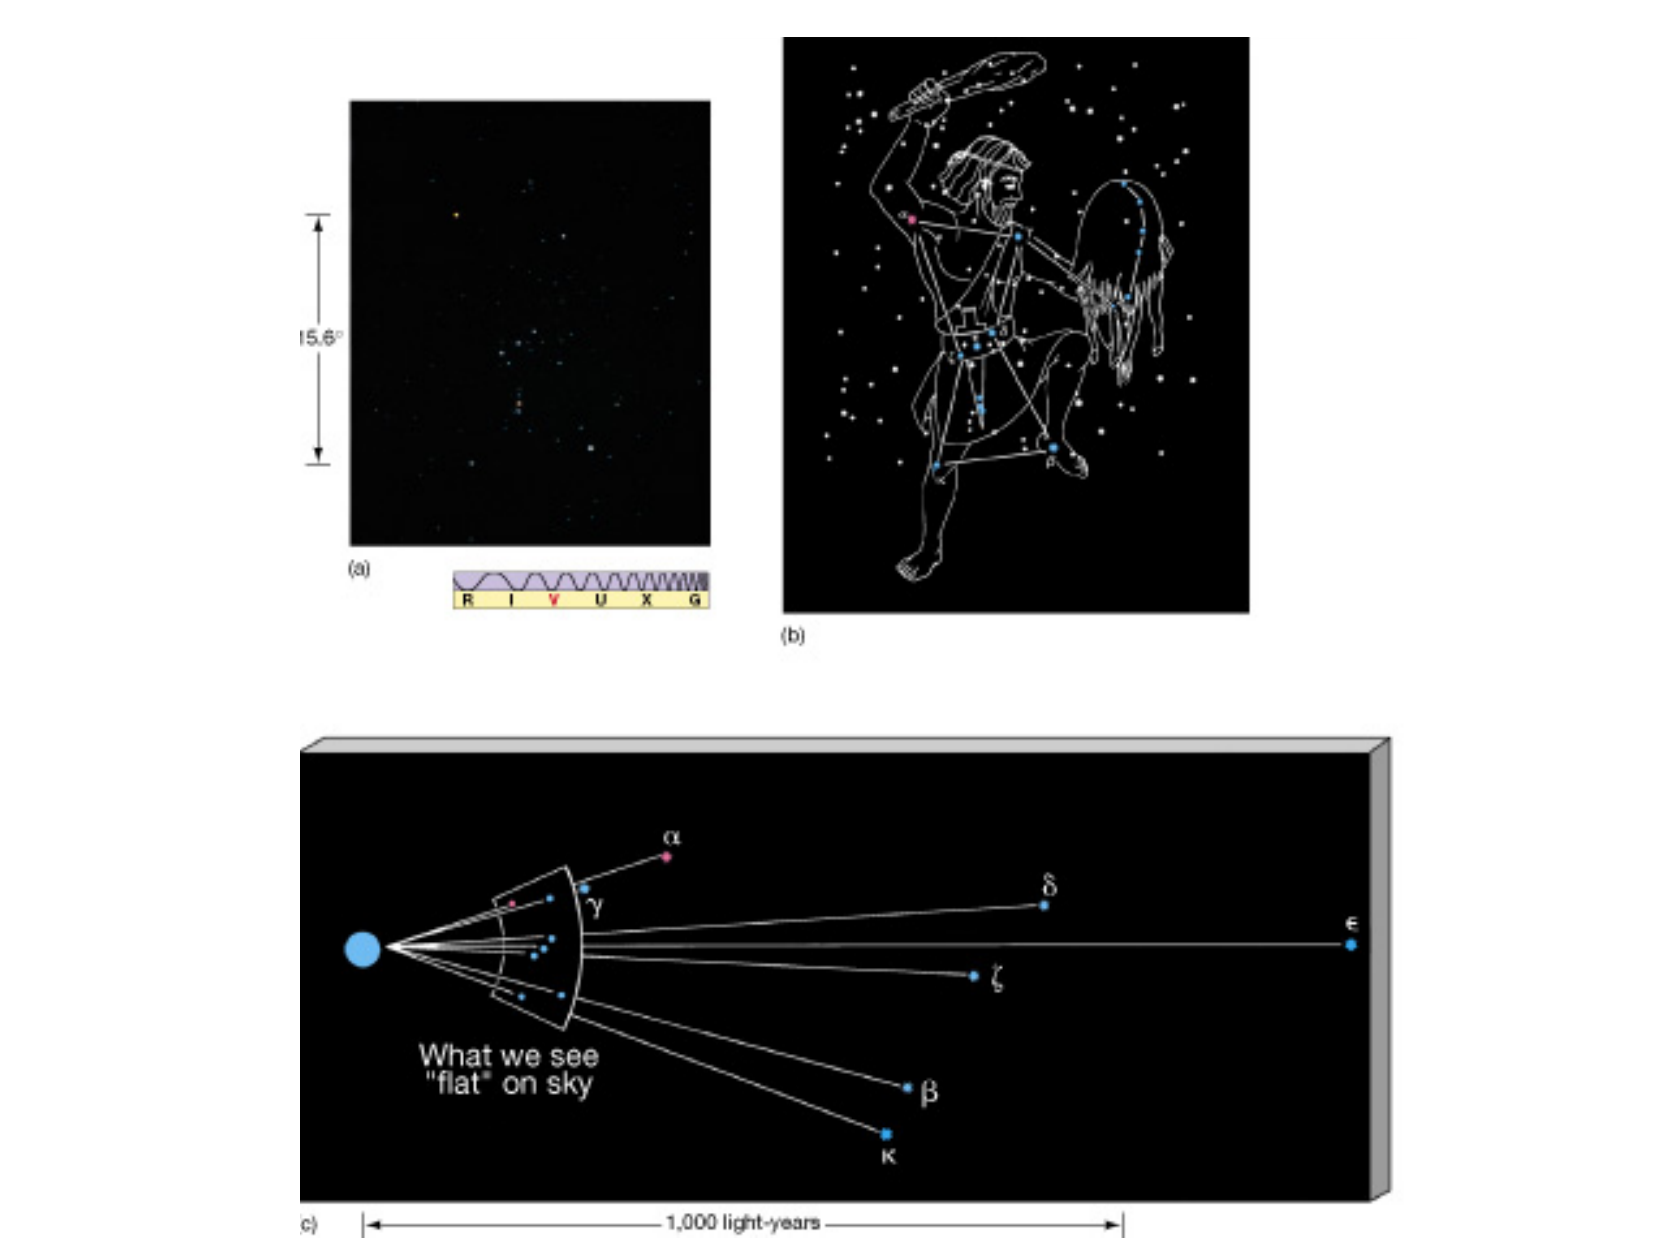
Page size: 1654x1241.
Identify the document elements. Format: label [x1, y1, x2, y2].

picture [300, 37, 1417, 1238]
